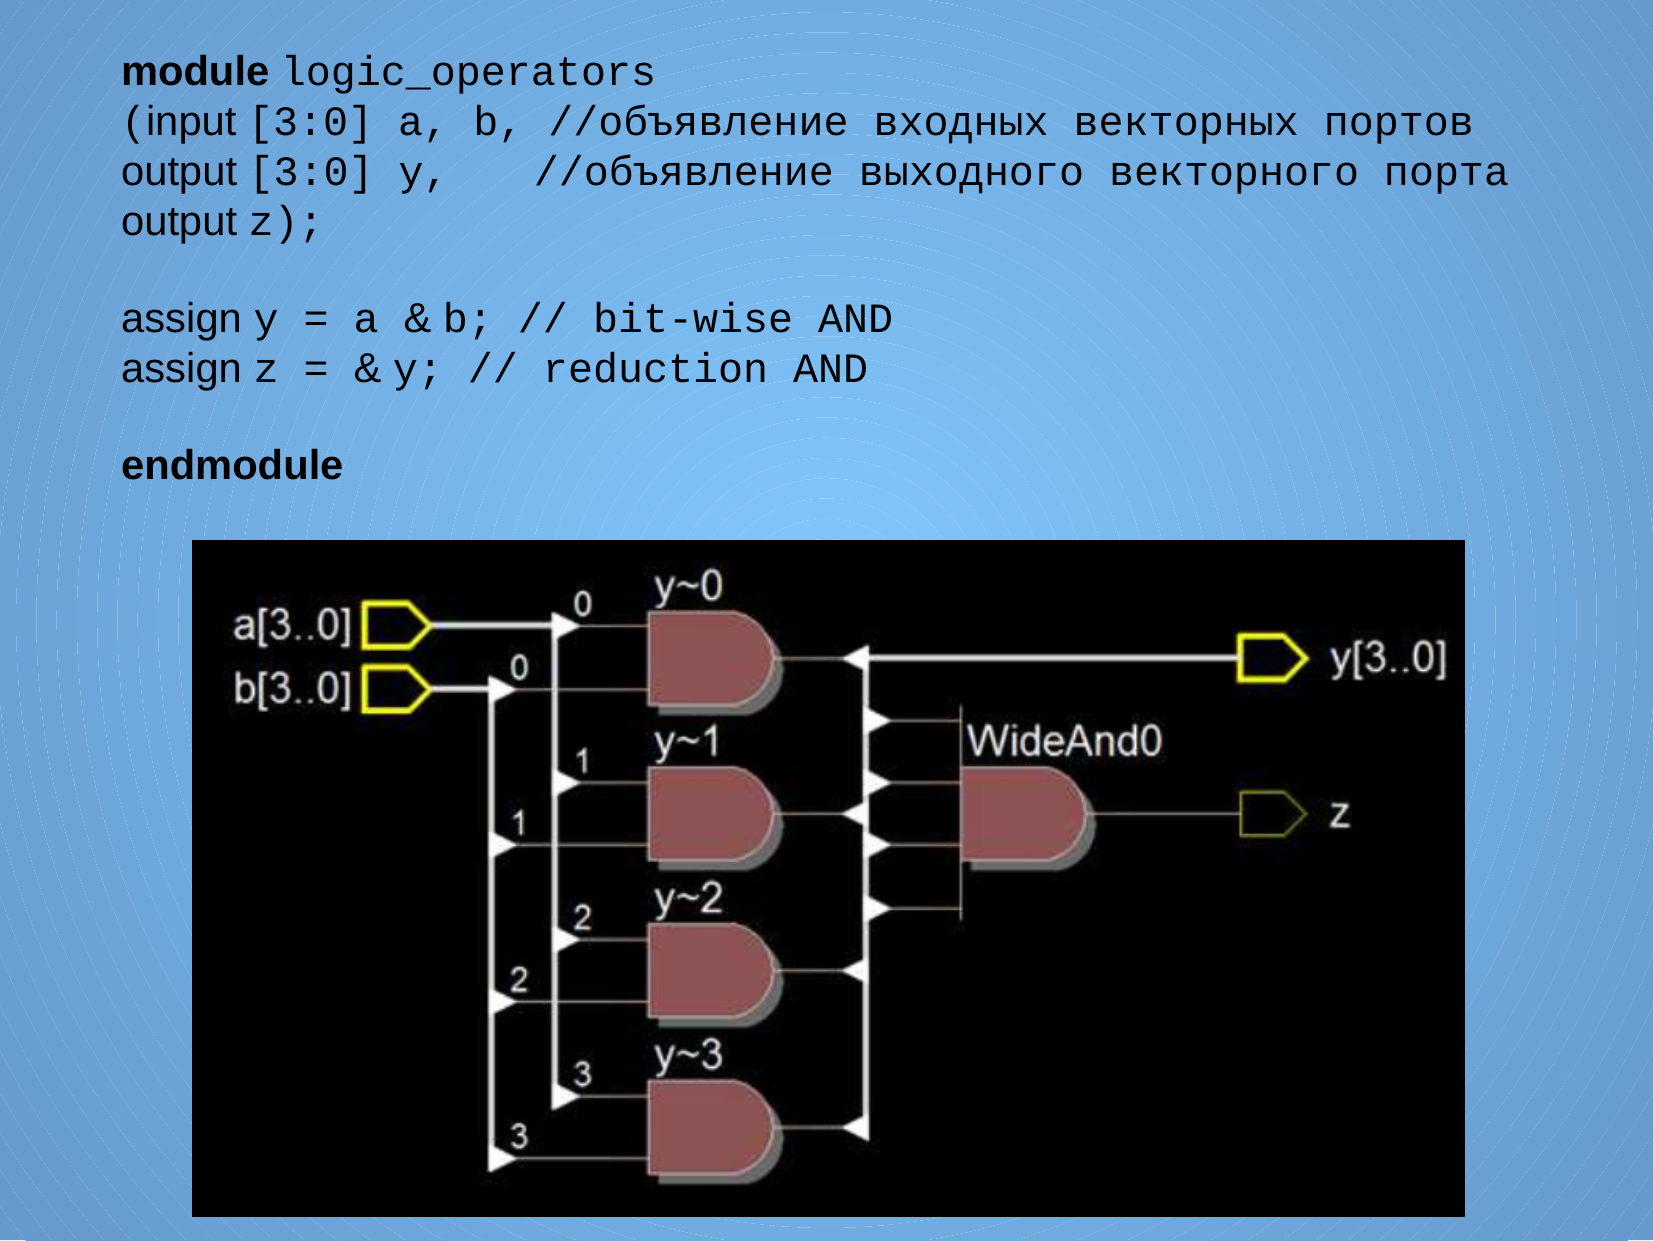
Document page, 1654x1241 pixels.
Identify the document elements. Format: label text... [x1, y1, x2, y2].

picture [192, 540, 1465, 1217]
text_box module logic_operators (input [3:0] a, b, //объявление входных векторных портов output [3:0] y, //объявление выходного векторного порта output z); assign y = a & b; // bit-wise AND assign z = & y; // reduction AND endmodule [106, 40, 1548, 537]
